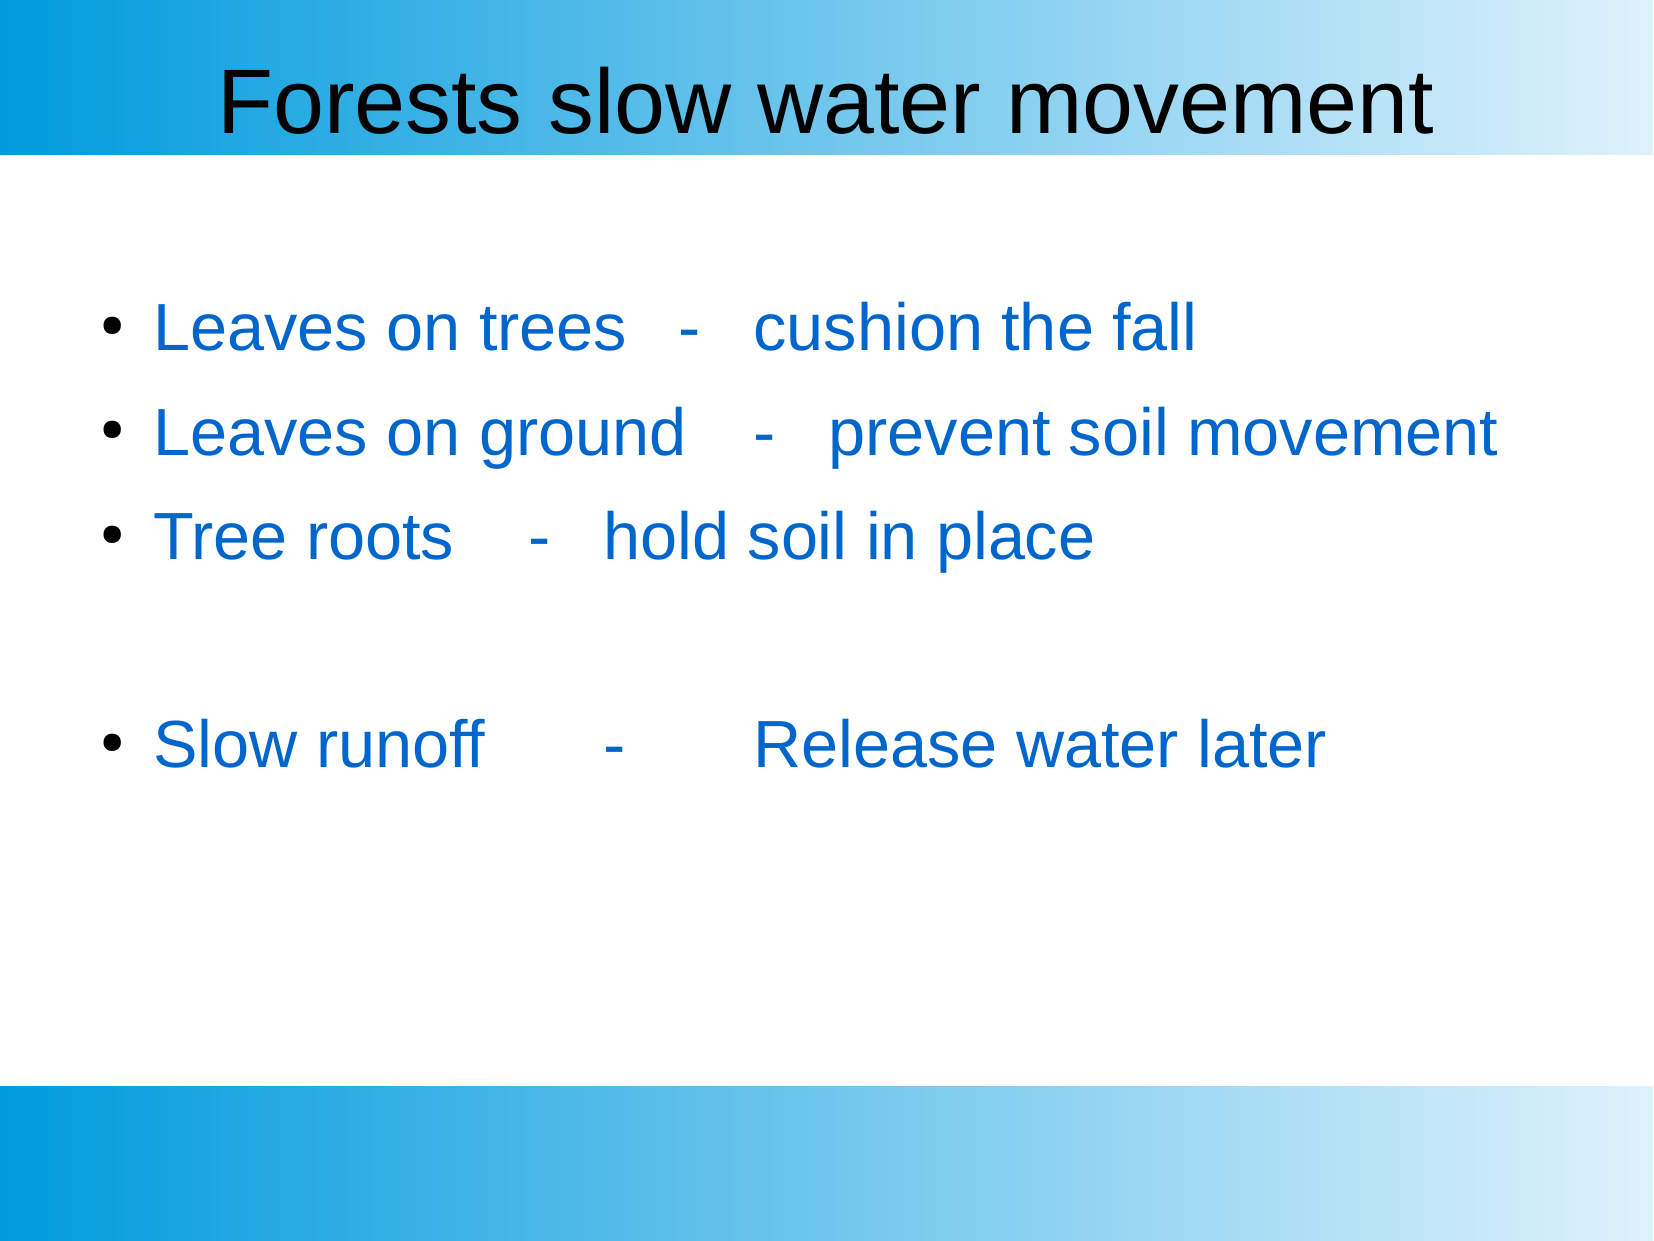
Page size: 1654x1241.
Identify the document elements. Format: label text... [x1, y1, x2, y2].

title Forests slow water movement [82, 49, 1571, 155]
list Leaves on trees - cushion the fall Leaves on ground - prevent soil movement Tree roots - hold soil in place Slow runoff - Release water later [82, 290, 1571, 1010]
